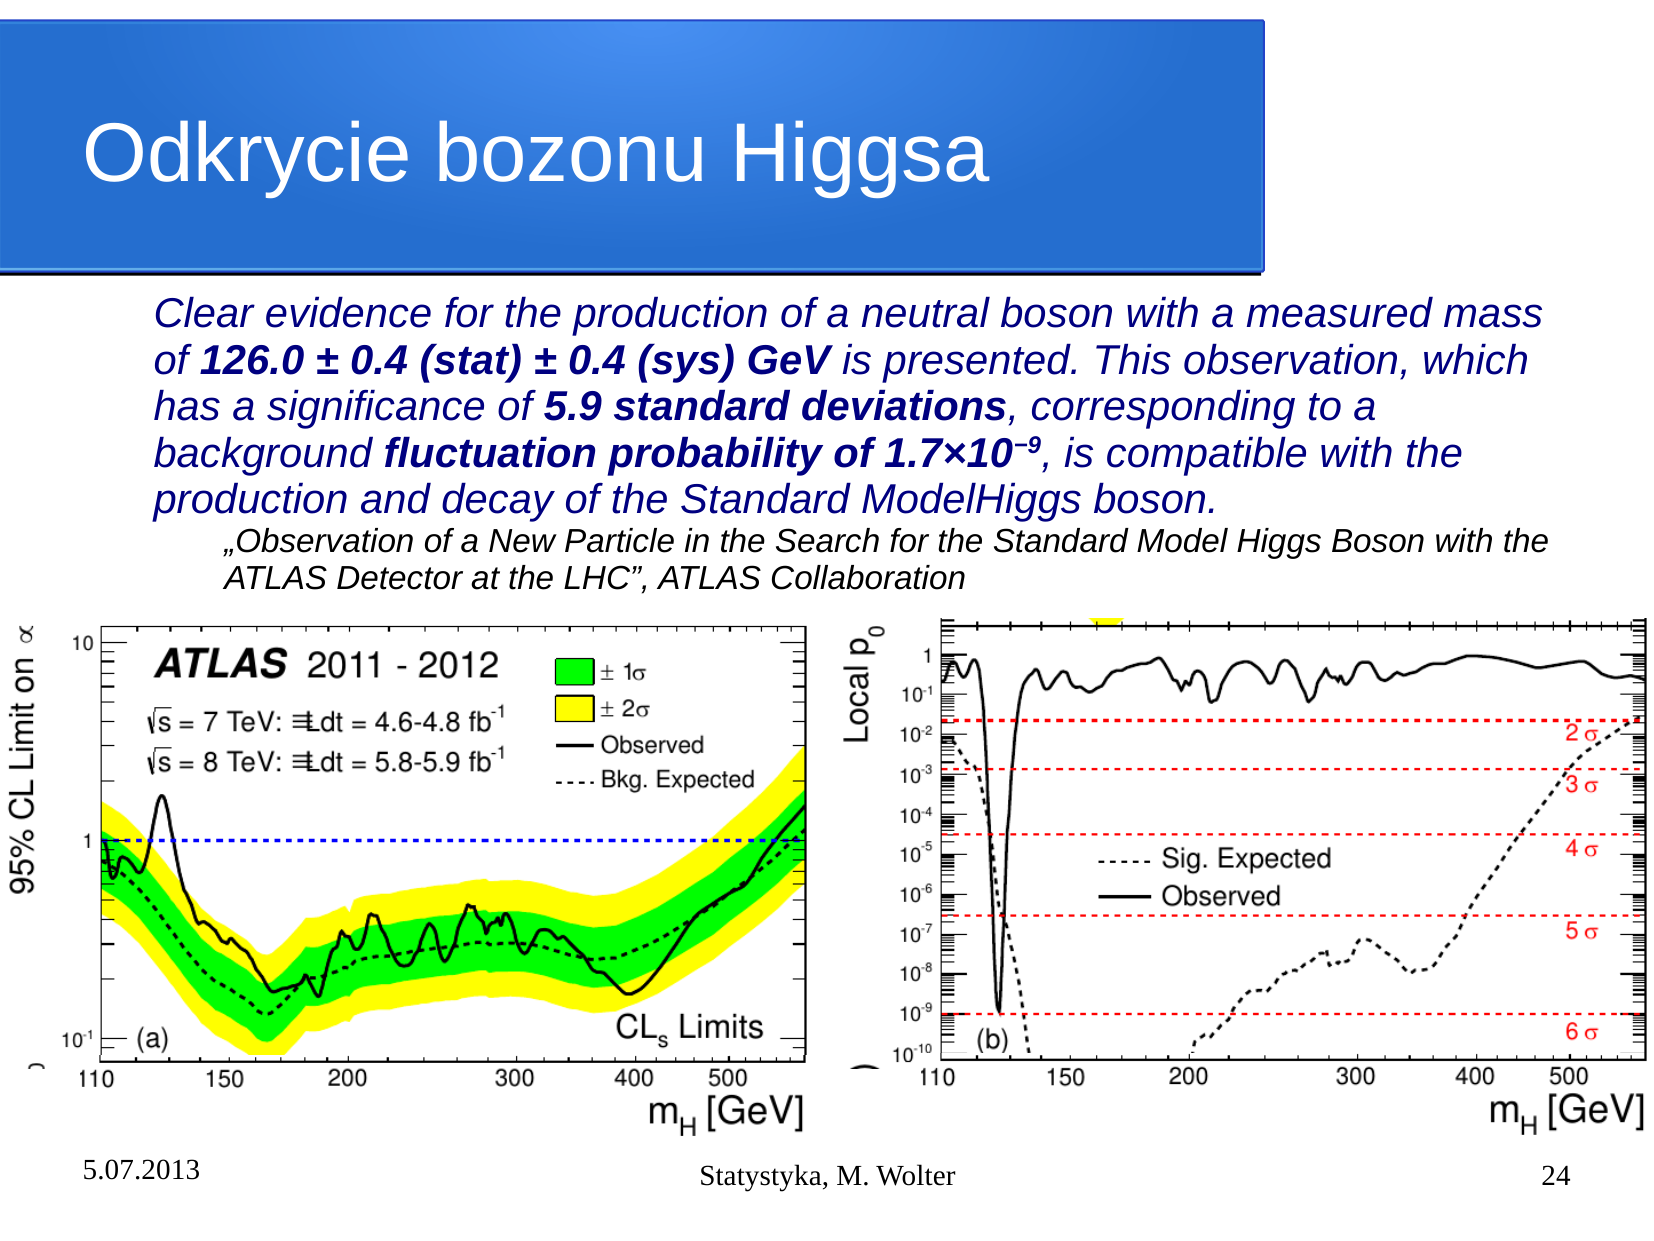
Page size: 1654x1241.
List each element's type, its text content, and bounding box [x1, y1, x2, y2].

list Clear evidence for the production of a neutral boson with a measured mass of 126.0 ± 0.4 (stat) ± 0.4 (sys) GeV is presented. This observation, which has a signiﬁcance of 5.9 standard deviations, corresponding to a background ﬂuctuation probability of 1.7×10−9, is compatible with the production and decay of the Standard ModelHiggs boson. „Observation of a New Particle in the Search for the Standard Model Higgs Boson with the ATLAS Detector at the LHC”, ATLAS Collaboration [82, 290, 1591, 1010]
picture [840, 618, 1654, 1143]
picture [0, 618, 817, 1144]
title Odkrycie bozonu Higgsa [82, 49, 1250, 257]
